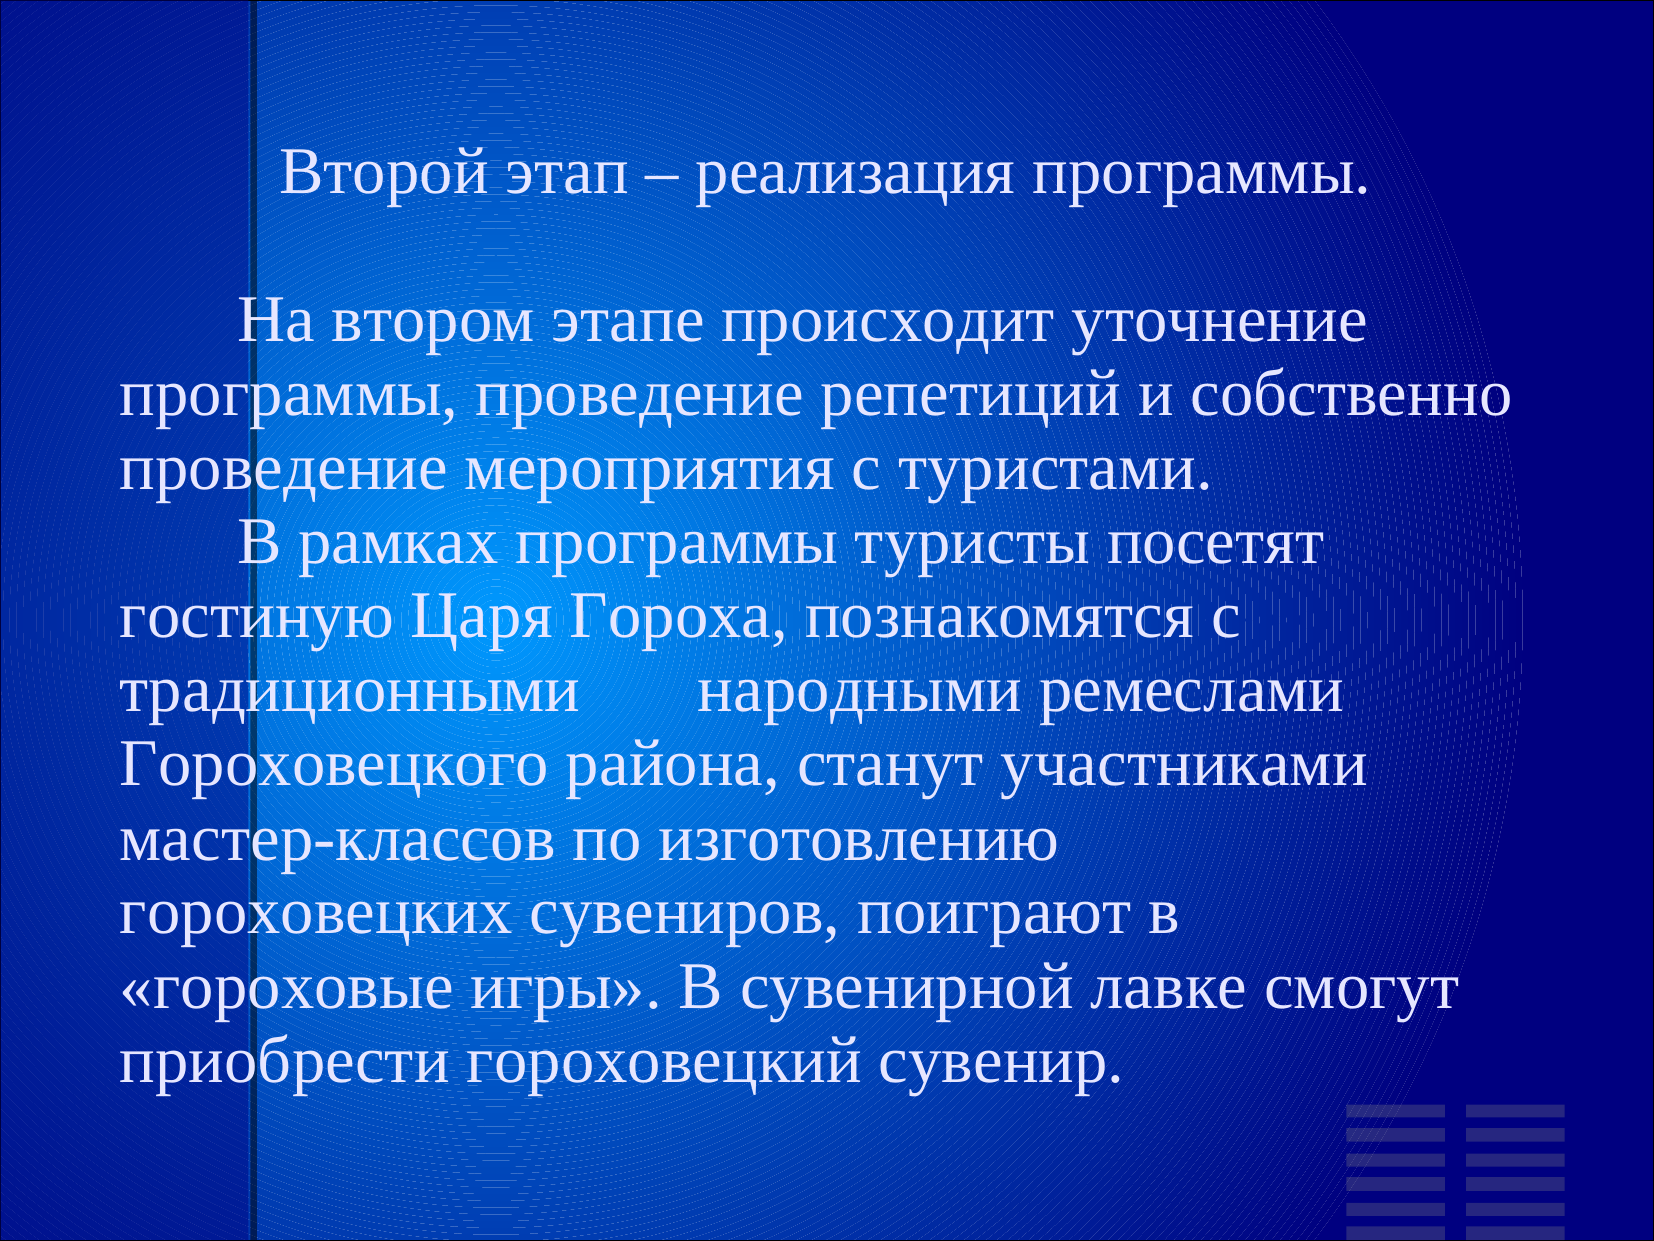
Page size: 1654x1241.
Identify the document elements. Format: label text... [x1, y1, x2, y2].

subtitle Второй этап – реализация программы. На втором этапе происходит уточнение программы, проведение репетиций и собственно проведение мероприятия с туристами. В рамках программы туристы посетят гостиную Царя Гороха, познакомятся с традиционными народными ремеслами Гороховецкого района, станут участниками мастер-классов по изготовлению гороховецких сувениров, поиграют в «гороховые игры». В сувенирной лавке смогут приобрести гороховецкий сувенир. [119, 104, 1533, 1126]
